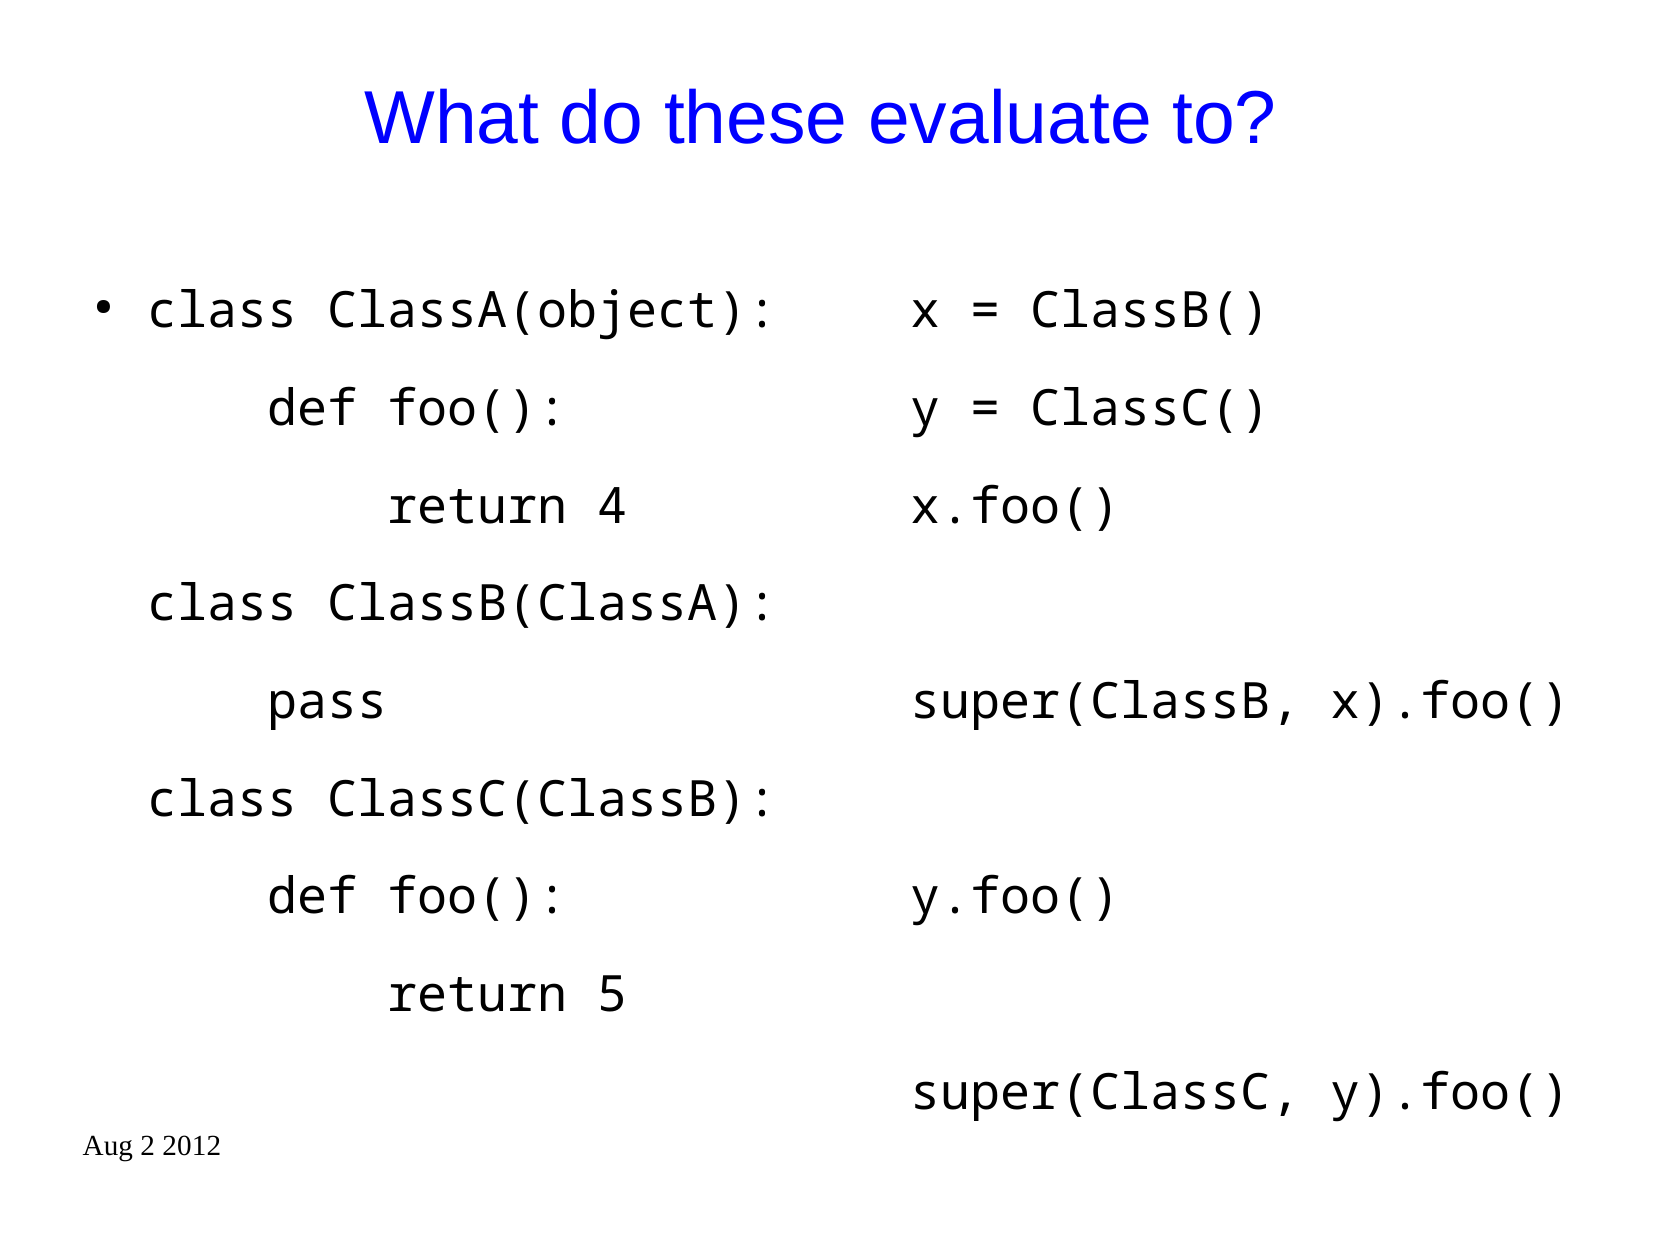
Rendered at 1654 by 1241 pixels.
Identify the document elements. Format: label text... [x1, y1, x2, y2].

list class ClassA(object): def foo(): return 4 class ClassB(ClassA): pass class ClassC(ClassB): def foo(): return 5 [76, 274, 803, 1093]
list x = ClassB() y = ClassC() x.foo() super(ClassB, x).foo() y.foo() super(ClassC, y).foo() [839, 274, 1625, 1093]
title What do these evaluate to? [76, 58, 1565, 178]
